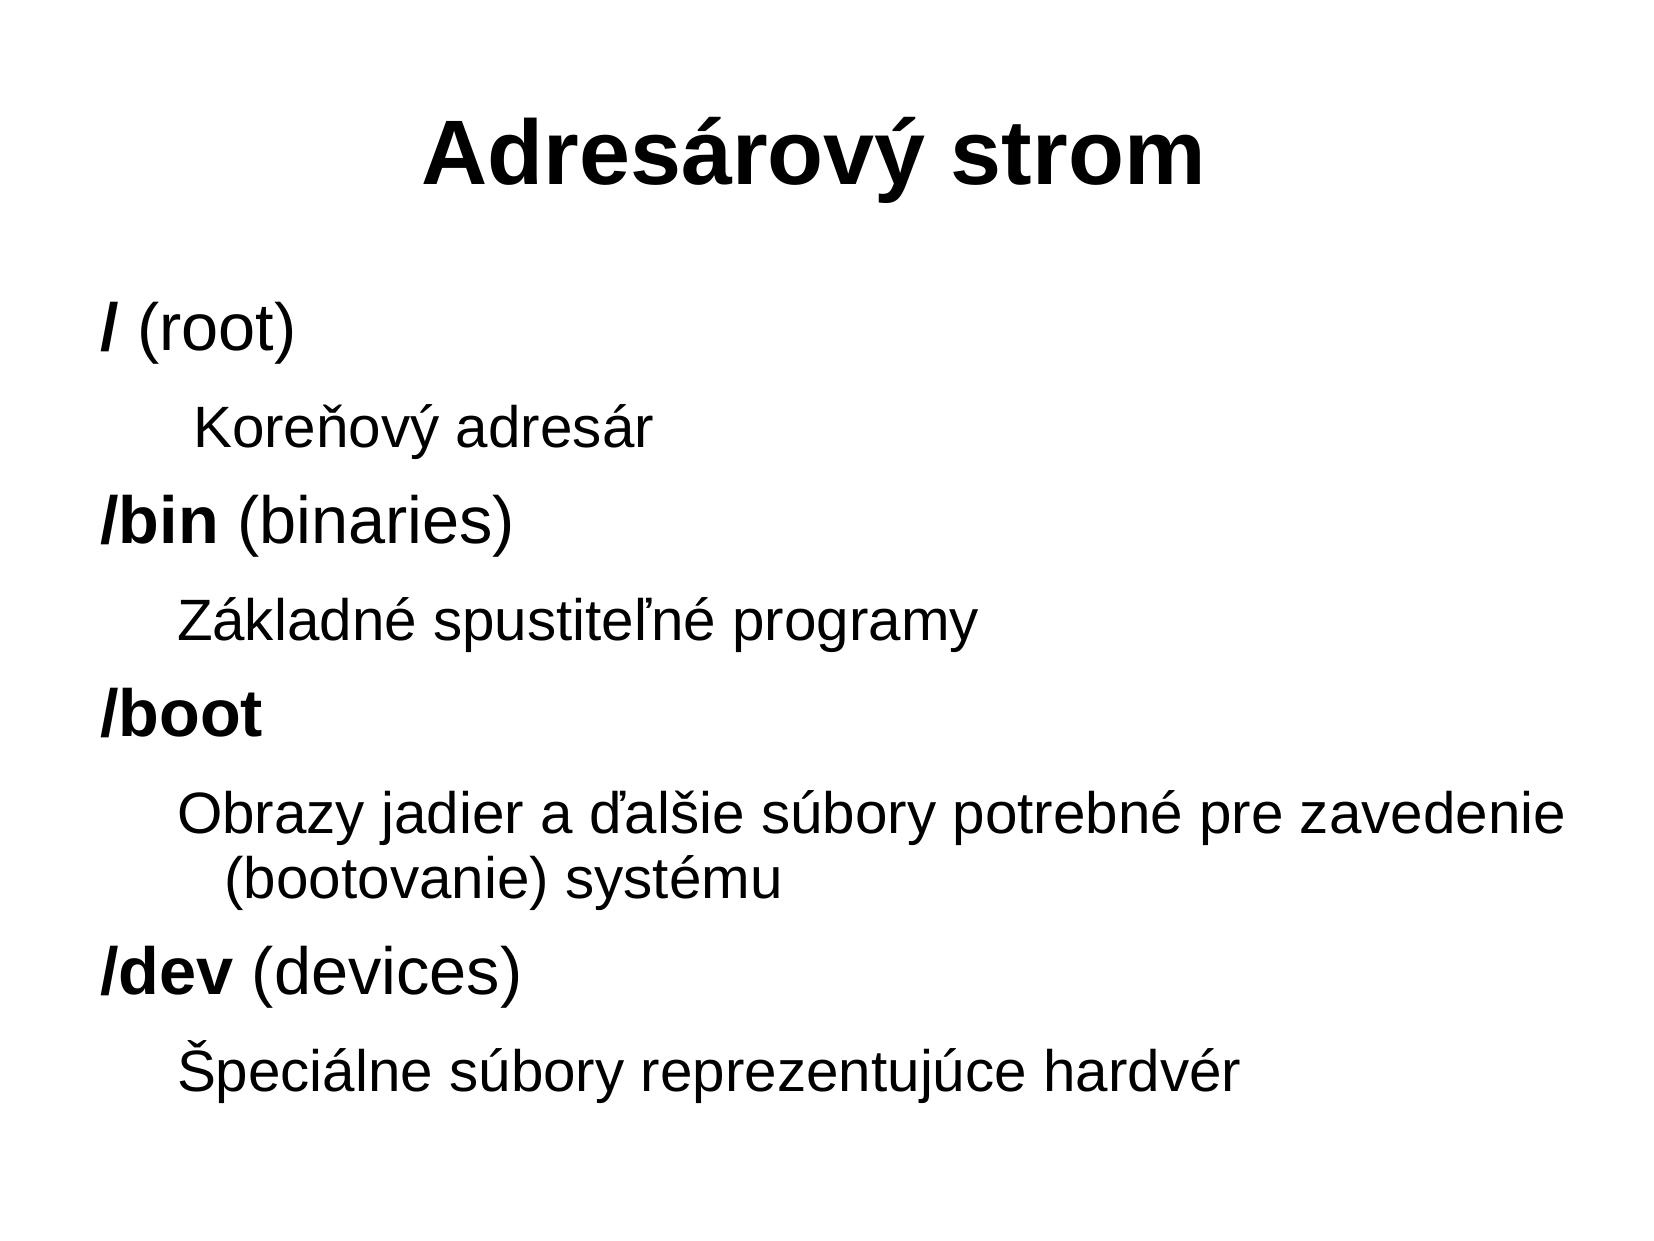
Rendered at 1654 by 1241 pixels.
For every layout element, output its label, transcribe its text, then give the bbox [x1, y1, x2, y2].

list / (root) Koreňový adresár /bin (binaries) Základné spustiteľné programy /boot Obrazy jadier a ďalšie súbory potrebné pre zavedenie (bootovanie) systému /dev (devices) Špeciálne súbory reprezentujúce hardvér [82, 290, 1571, 1109]
title Adresárový strom [82, 49, 1571, 257]
